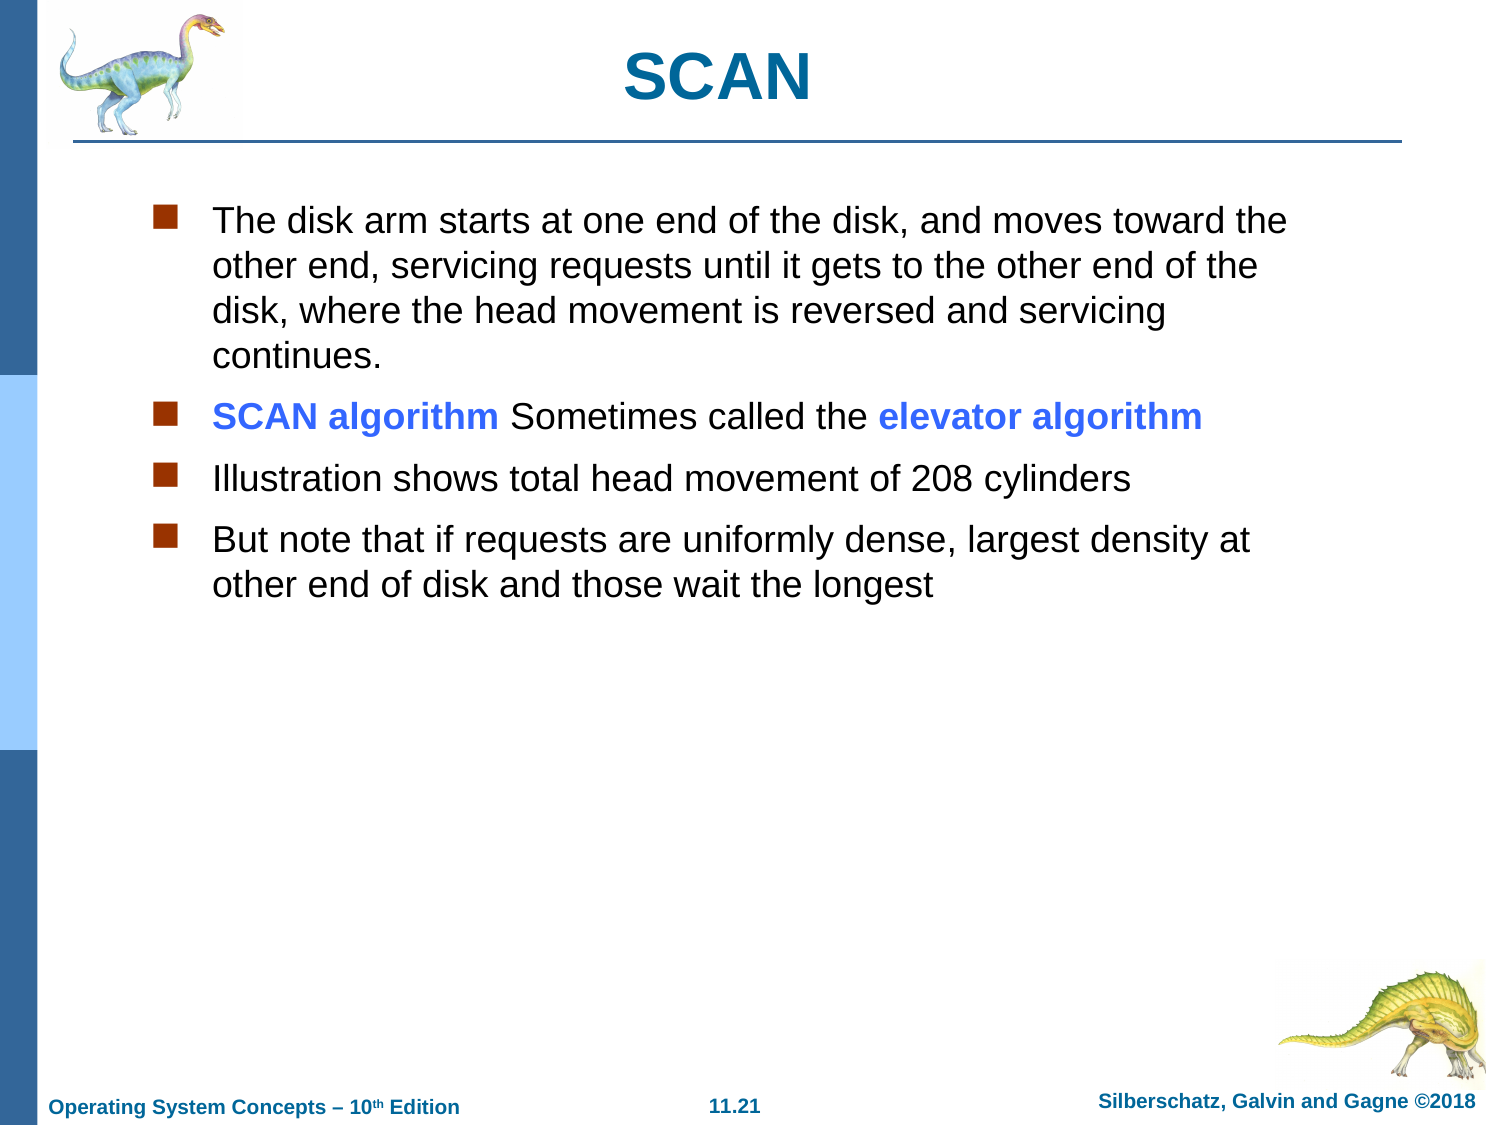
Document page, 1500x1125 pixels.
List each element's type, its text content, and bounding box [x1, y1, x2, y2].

title SCAN [75, 25, 1362, 121]
picture [1275, 959, 1486, 1090]
picture [46, 0, 243, 149]
list The disk arm starts at one end of the disk, and moves toward the other end, servicing requests until it gets to the other end of the disk, where the head movement is reversed and servicing continues. SCAN algorithm Sometimes called the elevator algorithm Illustration shows total head movement of 208 cylinders But note that if requests are uniformly dense, largest density at other end of disk and those wait the longest [141, 188, 1324, 932]
picture [1415, 1093, 1423, 1098]
